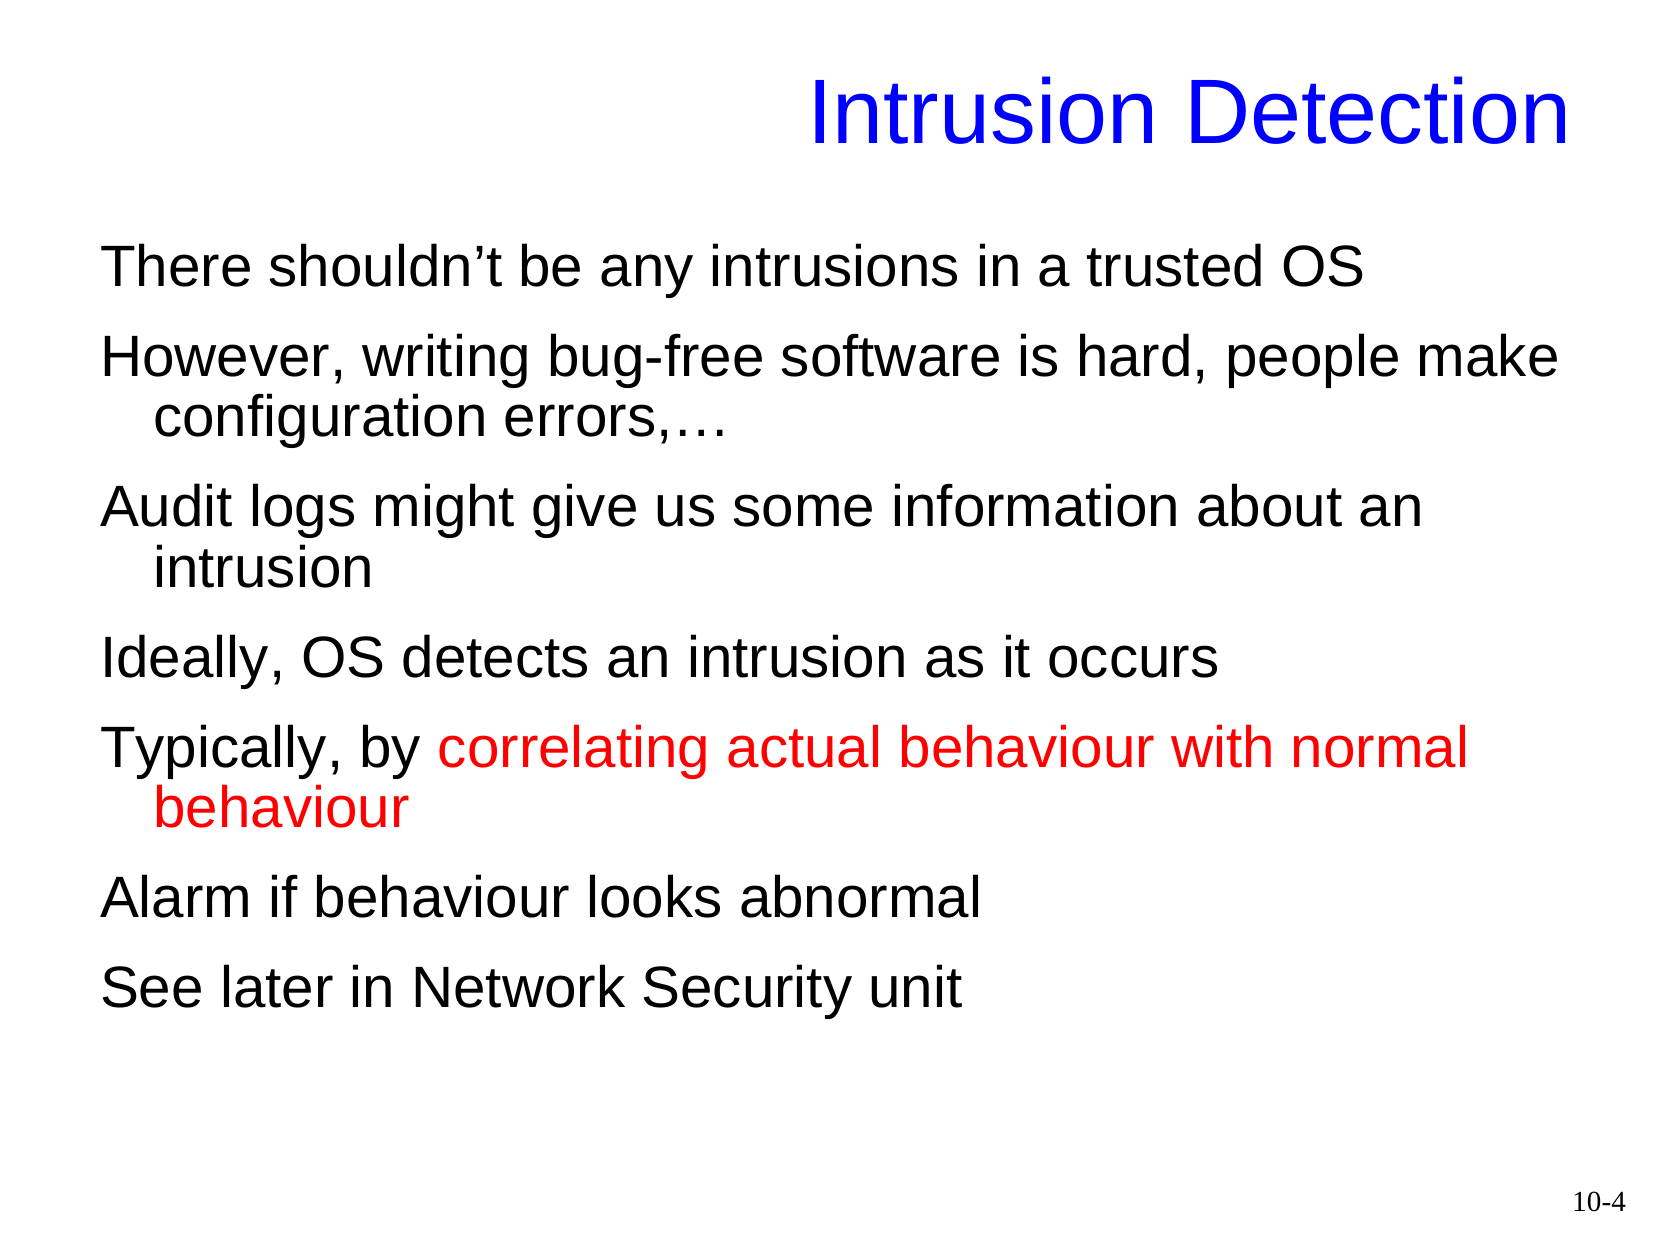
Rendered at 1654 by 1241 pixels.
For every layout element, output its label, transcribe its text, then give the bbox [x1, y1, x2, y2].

list There shouldn’t be any intrusions in a trusted OS However, writing bug-free software is hard, people make configuration errors,… Audit logs might give us some information about an intrusion Ideally, OS detects an intrusion as it occurs Typically, by correlating actual behaviour with normal behaviour Alarm if behaviour looks abnormal See later in Network Security unit [82, 237, 1571, 1170]
title Intrusion Detection [84, 11, 1573, 218]
